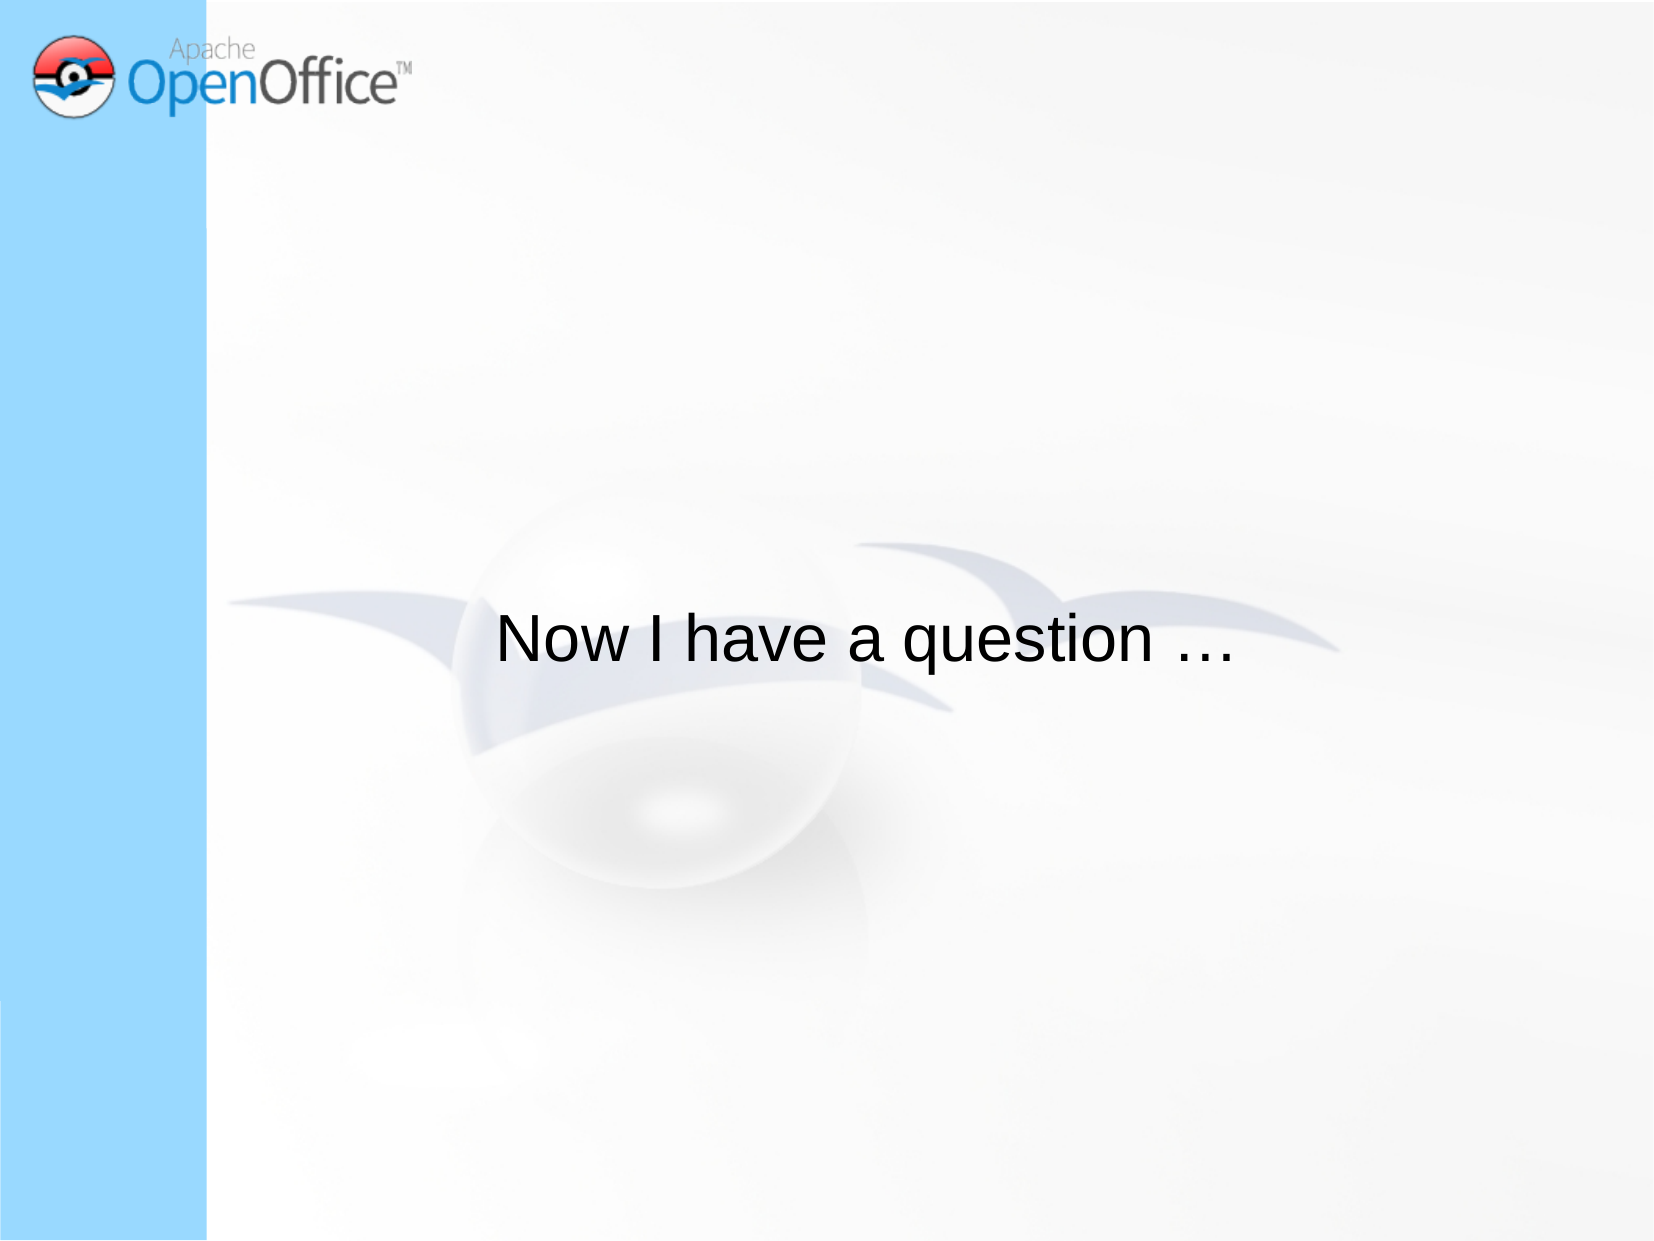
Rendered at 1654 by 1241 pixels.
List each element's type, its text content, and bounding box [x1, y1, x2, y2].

picture [31, 2, 1654, 1241]
subtitle Now I have a question … [165, 108, 1571, 1168]
